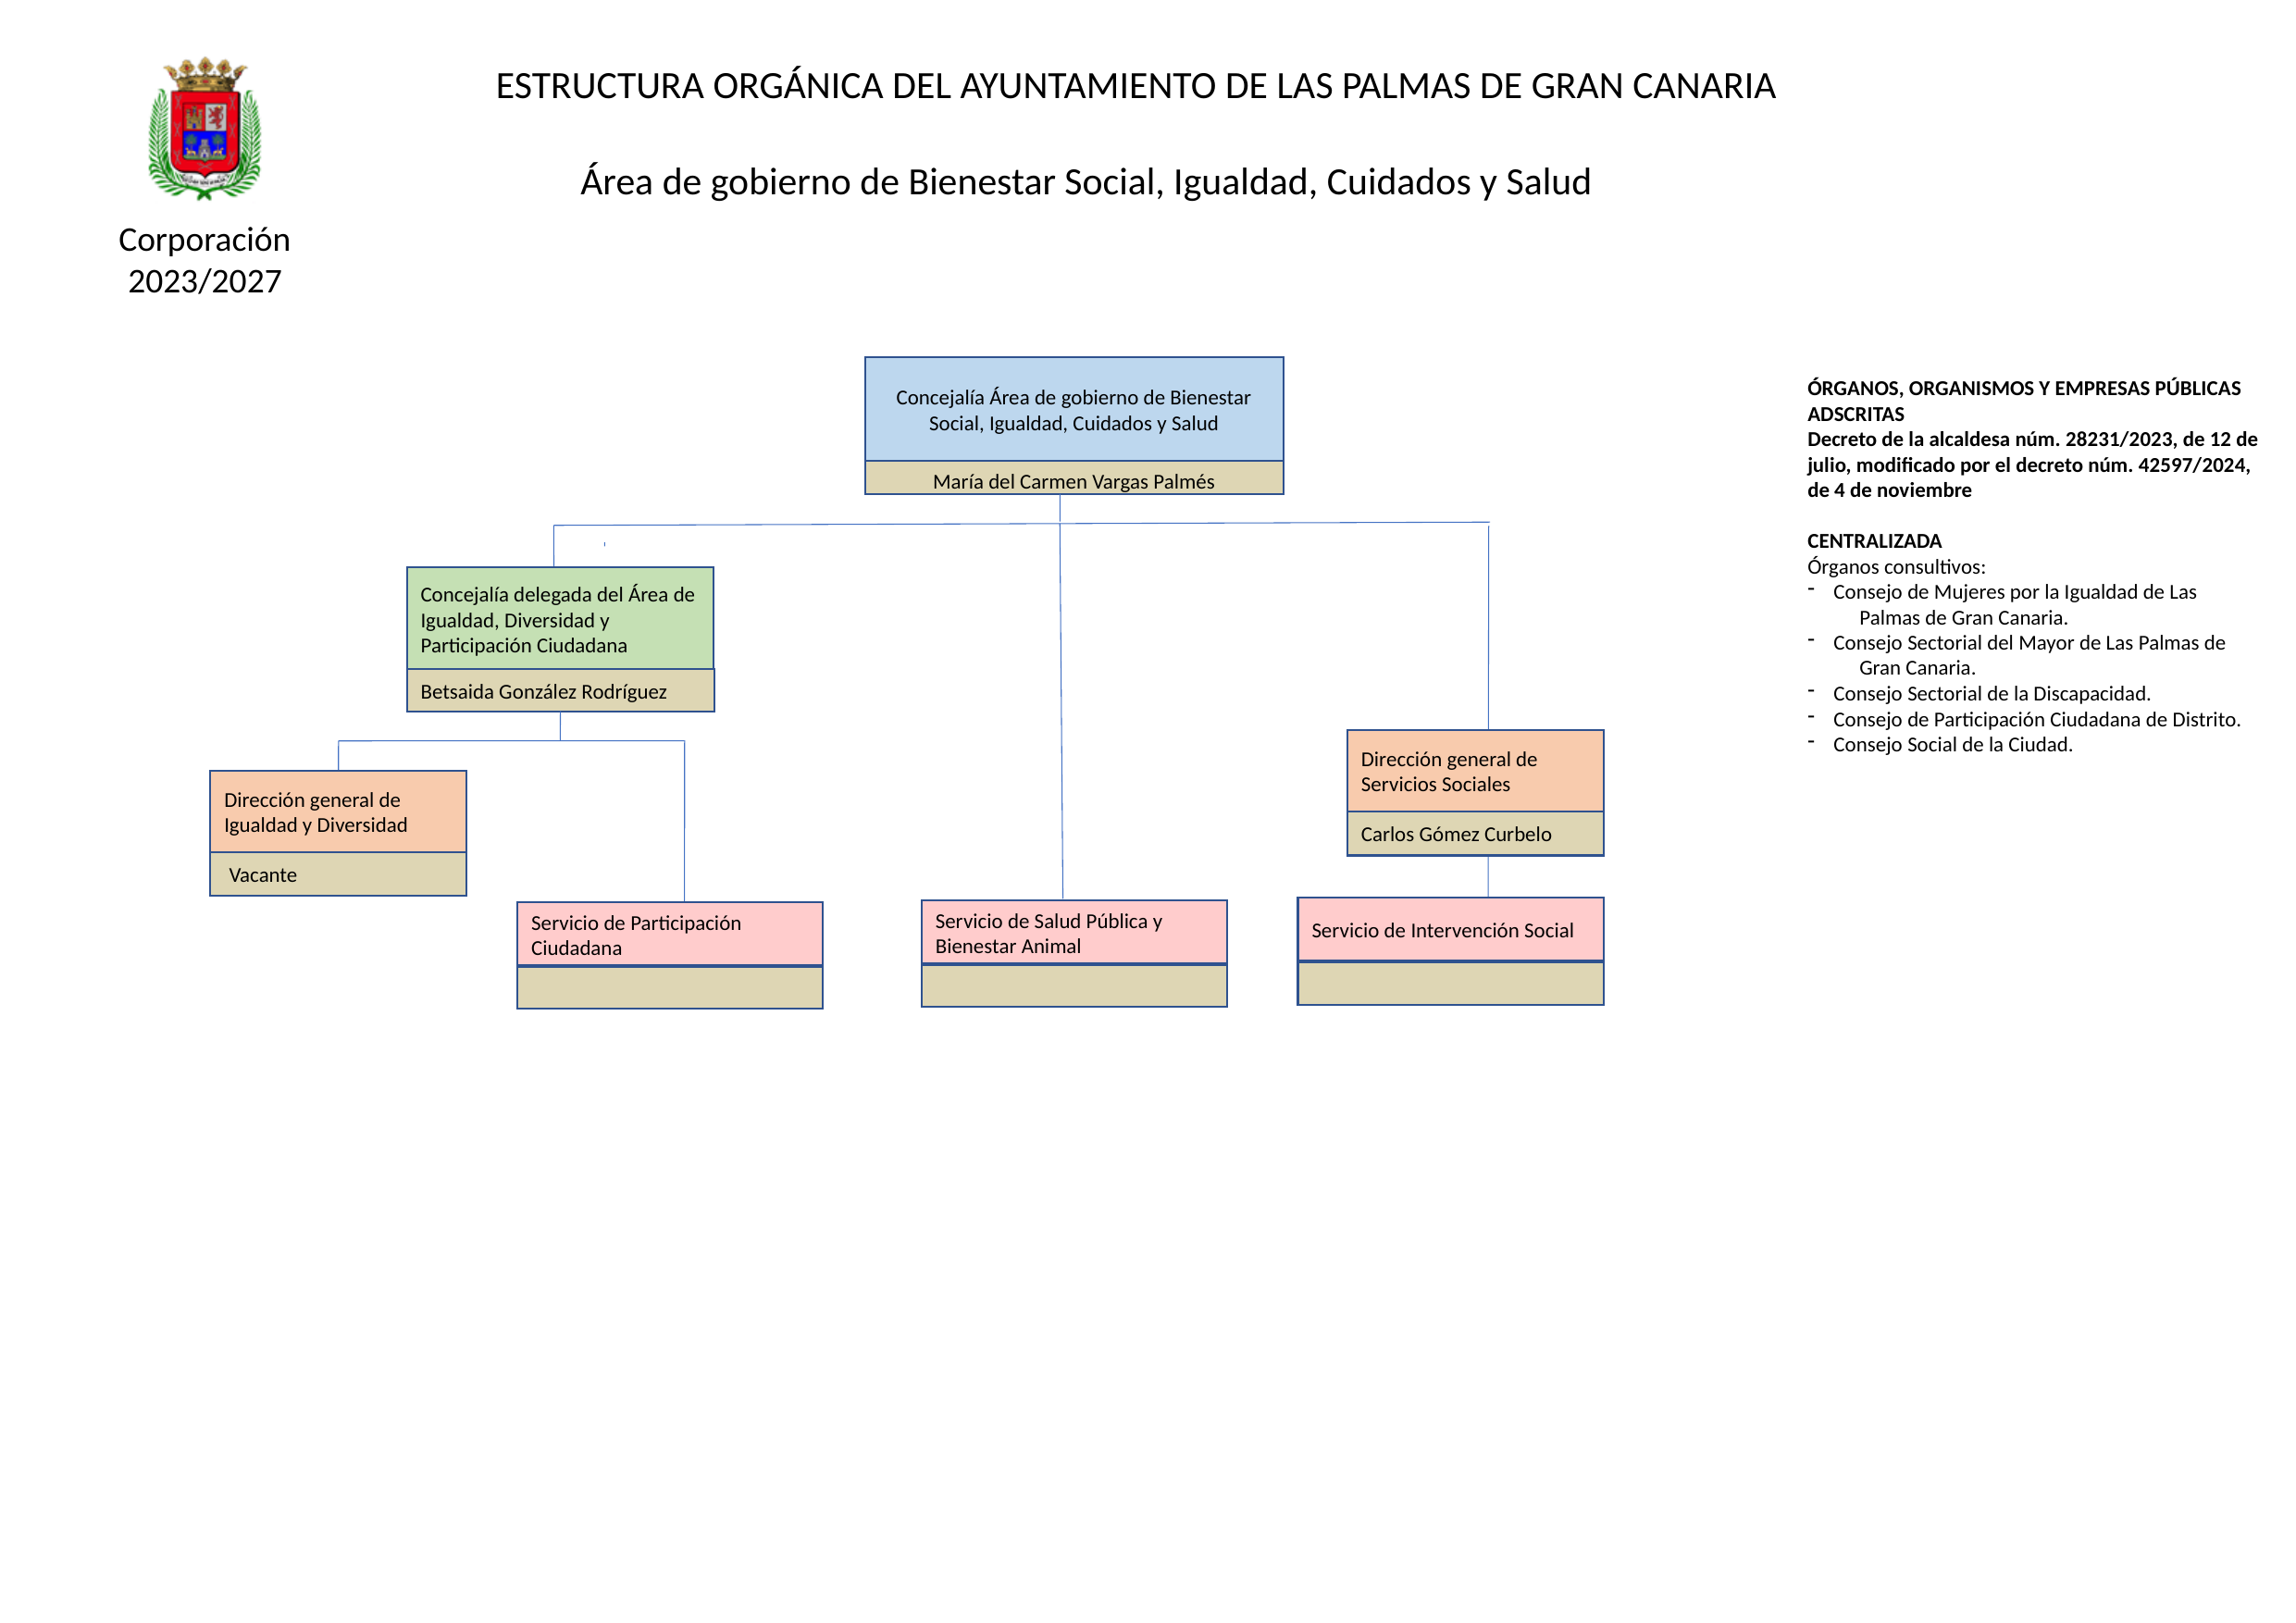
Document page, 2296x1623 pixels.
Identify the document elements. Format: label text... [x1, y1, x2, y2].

text_box Servicio de Salud Pública y Bienestar Animal [922, 900, 1227, 963]
text_box ESTRUCTURA ORGÁNICA DEL AYUNTAMIENTO DE LAS PALMAS DE GRAN CANARIA [482, 53, 1800, 113]
text_box Servicio de Intervención Social [1298, 898, 1604, 960]
picture [146, 53, 263, 204]
text_box Concejalía Área de gobierno de Bienestar Social, Igualdad, Cuidados y Salud [865, 357, 1284, 461]
text_box Área de gobierno de Bienestar Social, Igualdad, Cuidados y Salud [328, 149, 1846, 209]
text_box Carlos Gómez Curbelo [1347, 812, 1604, 856]
text_box Concejalía delegada del Área de Igualdad, Diversidad y Participación Ciudadana [407, 567, 714, 669]
text_box [1298, 962, 1604, 1005]
text_box Dirección general de Servicios Sociales [1347, 730, 1604, 812]
text_box Servicio de Participación Ciudadana [517, 902, 823, 965]
text_box Vacante [210, 852, 466, 896]
text_box Betsaida González Rodríguez [407, 669, 714, 712]
text_box Dirección general de Igualdad y Diversidad [210, 771, 466, 852]
text_box Corporación 2023/2027 [82, 209, 328, 306]
text_box [922, 965, 1227, 1007]
text_box María del Carmen Vargas Palmés [865, 461, 1284, 494]
text_box [517, 967, 823, 1009]
text_box ÓRGANOS, ORGANISMOS Y EMPRESAS PÚBLICAS ADSCRITAS Decreto de la alcaldesa núm. 28231/2023, de 12 de julio, modificado por el decreto núm. 42597/2024, de 4 de noviembre CENTRALIZADA Órganos consultivos: Consejo de Mujeres por la Igualdad de Las Palmas de Gran Canaria. Consejo Sectorial del Mayor de Las Palmas de Gran Canaria. Consejo Sectorial de la Discapacidad. Consejo de Participación Ciudadana de Distrito. Consejo Social de la Ciudad. [1793, 368, 2273, 813]
